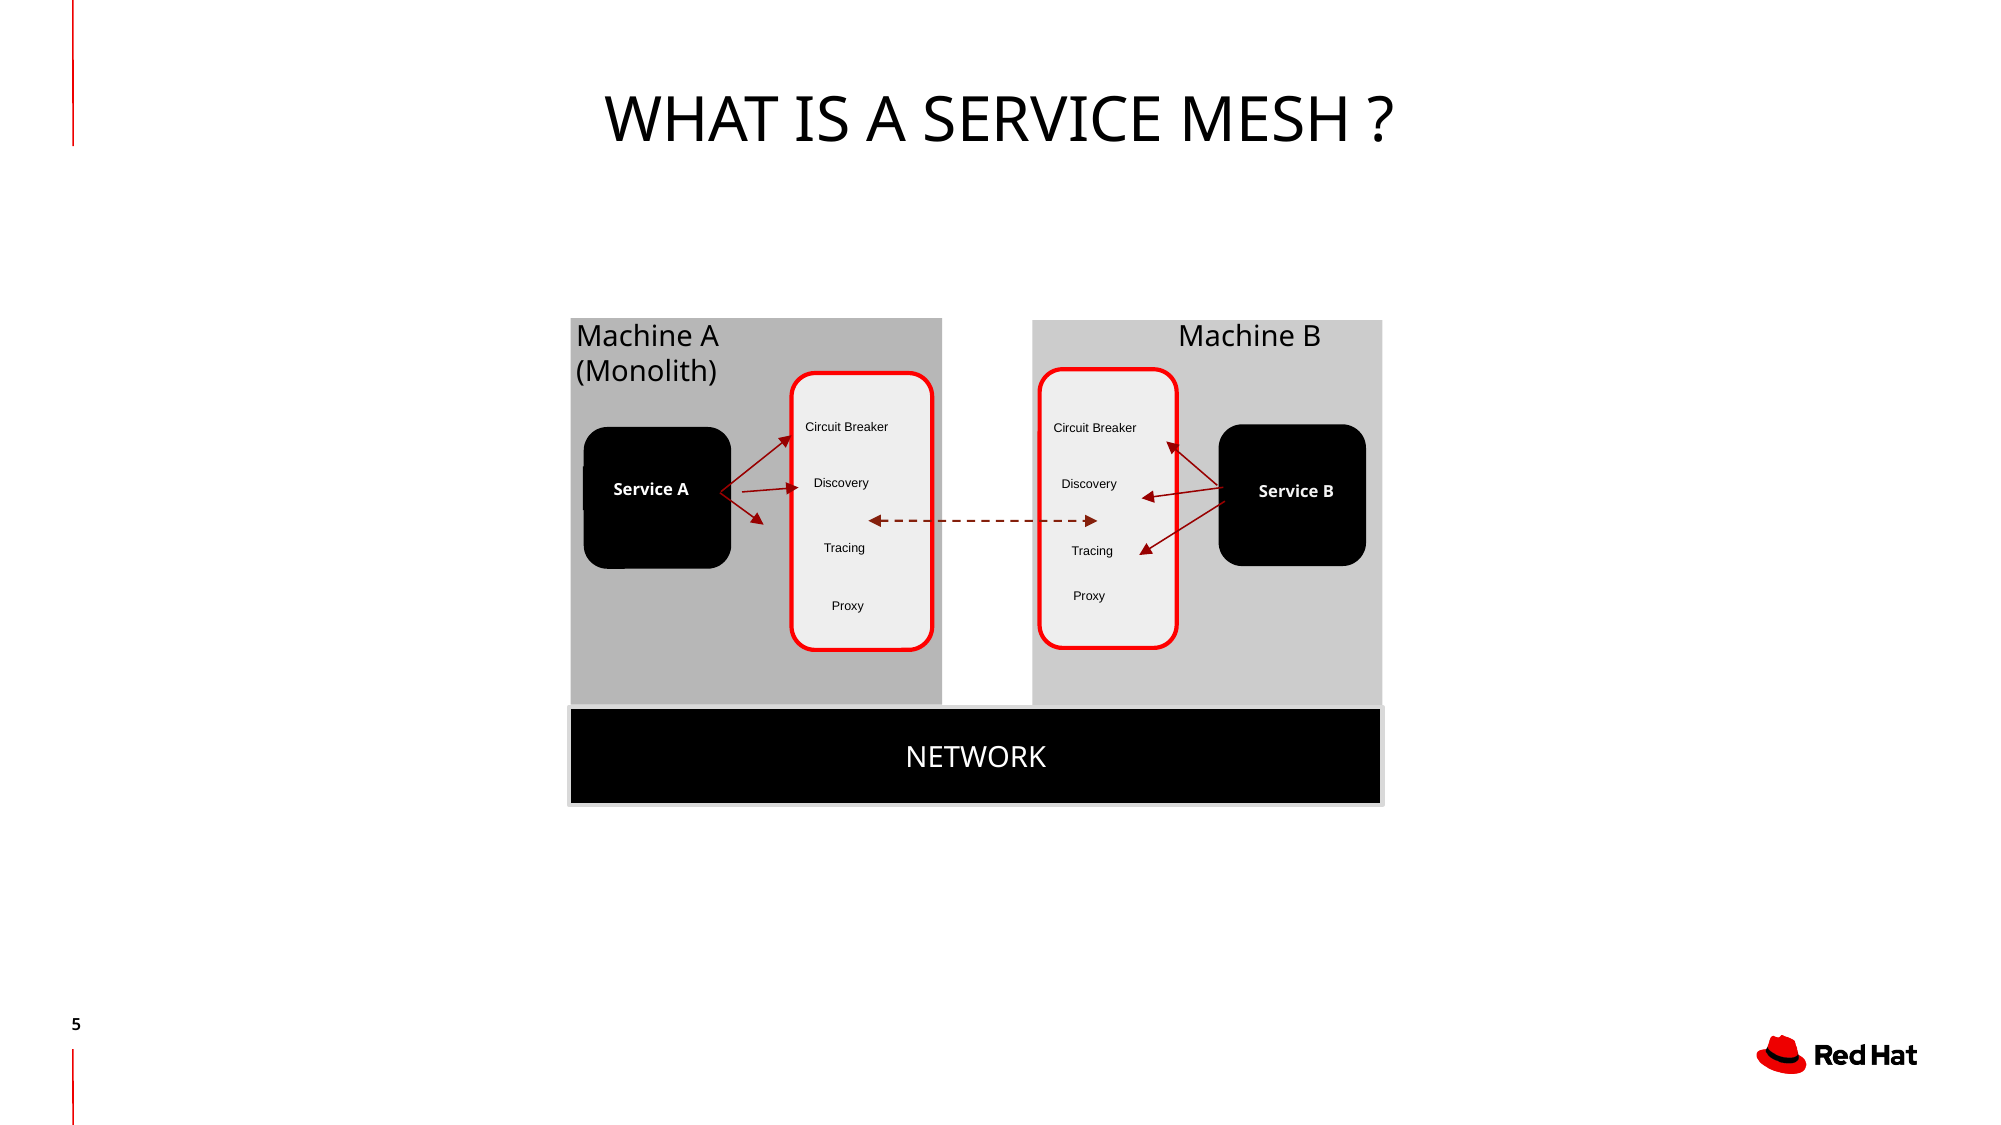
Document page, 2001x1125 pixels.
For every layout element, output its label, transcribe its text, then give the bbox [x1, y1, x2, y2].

text_box Circuit Breaker [1038, 412, 1195, 454]
title WHAT IS A SERVICE MESH ? [180, 0, 1820, 233]
text_box Proxy [1058, 580, 1175, 621]
text_box Service B [1228, 466, 1366, 514]
text_box NETWORK [568, 706, 1383, 805]
text_box Circuit Breaker [790, 411, 947, 452]
text_box Discovery [1046, 468, 1173, 509]
text_box Proxy [816, 590, 934, 631]
picture [1756, 1035, 1917, 1074]
text_box [570, 318, 943, 705]
text_box [1032, 320, 1383, 706]
text_box Machine B [1163, 309, 1439, 377]
text_box Tracing [808, 532, 926, 573]
text_box Service A [582, 466, 720, 511]
text_box Tracing [1056, 535, 1174, 577]
text_box Discovery [798, 467, 925, 508]
text_box Machine A (Monolith) [561, 310, 837, 378]
